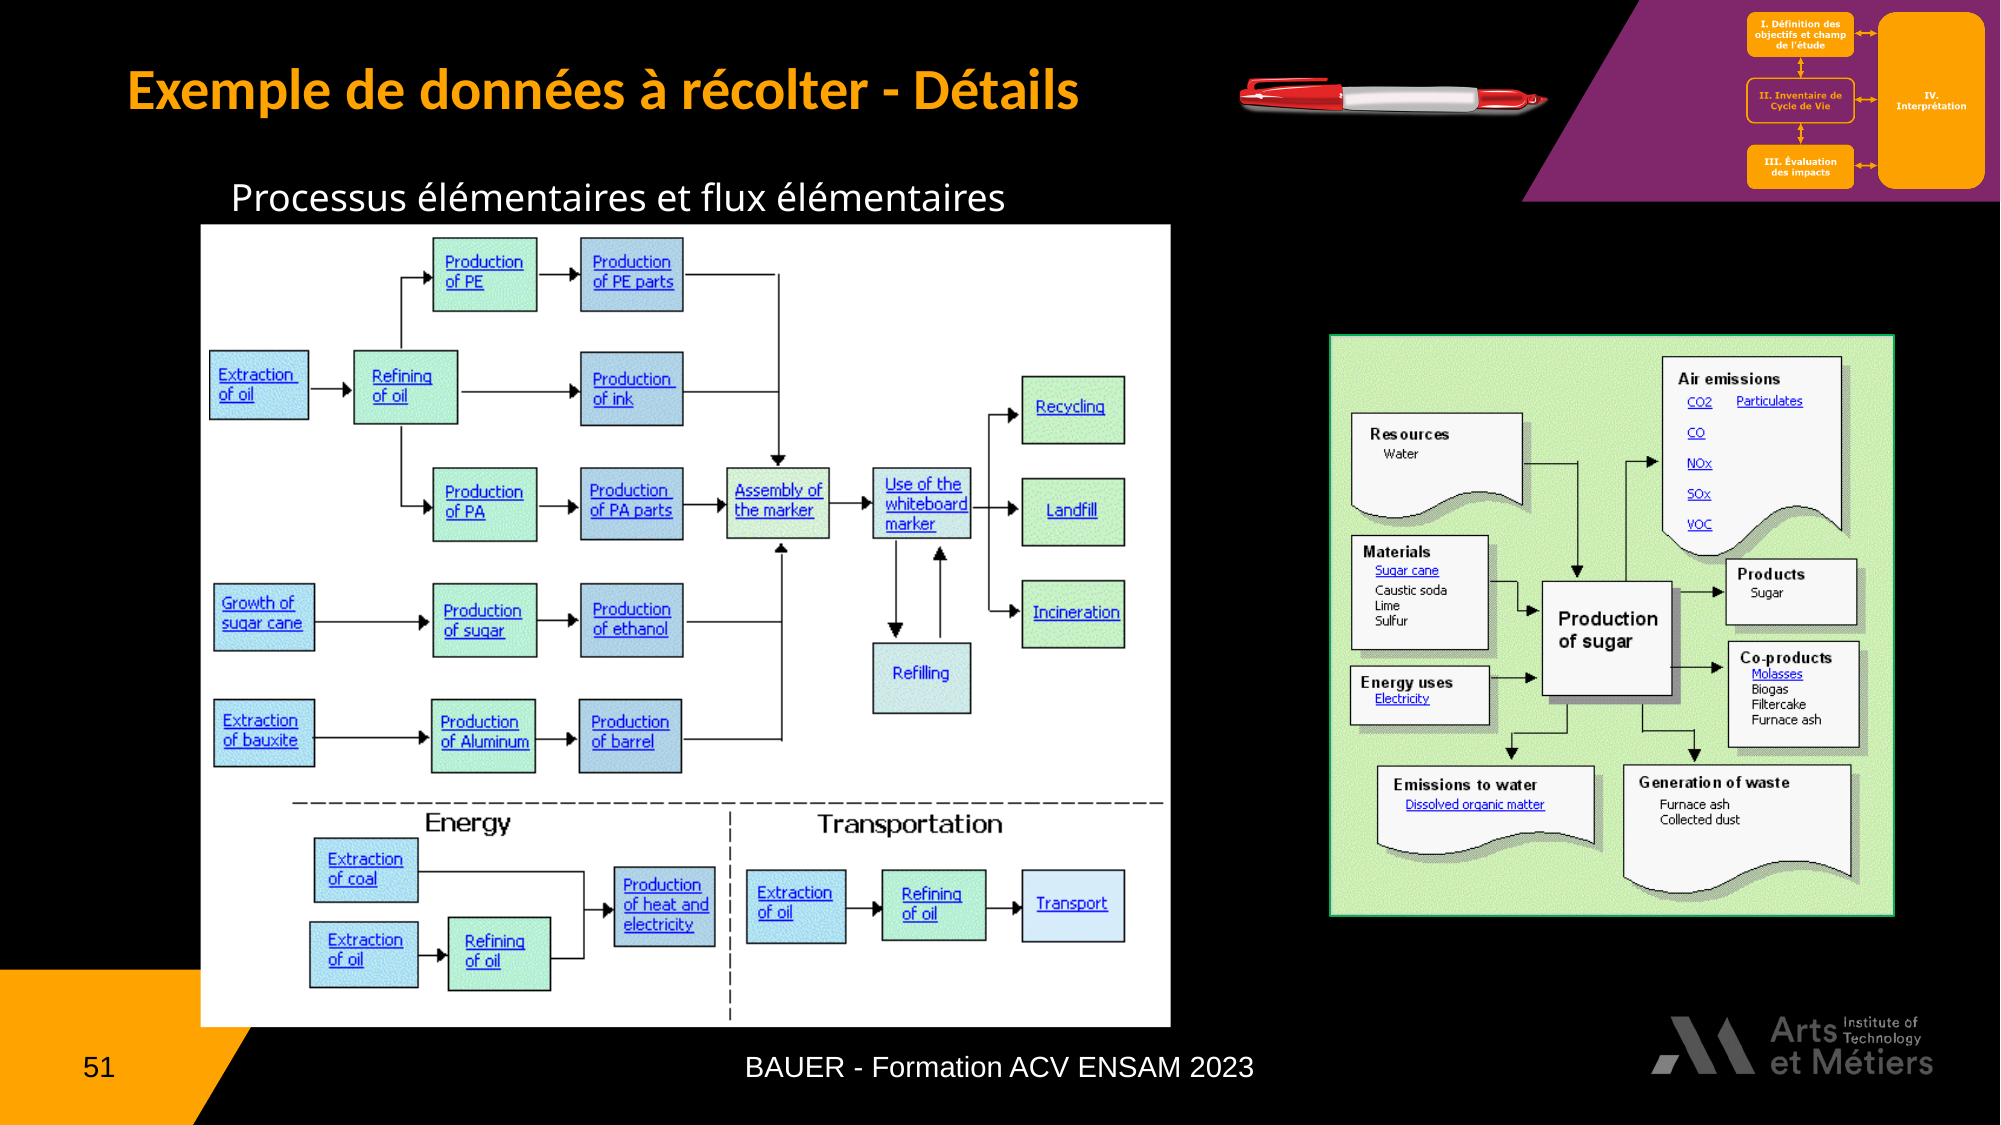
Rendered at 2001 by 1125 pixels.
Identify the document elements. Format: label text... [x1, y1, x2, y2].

text_box [200, 224, 1171, 1028]
picture [1631, 997, 1952, 1093]
picture [209, 236, 1165, 1022]
title Exemple de données à récolter - Détails [112, 51, 1252, 166]
picture [1746, 12, 1985, 189]
picture [1330, 335, 1894, 915]
picture [1216, 0, 1583, 284]
text_box Processus élémentaires et flux élémentaires [215, 167, 1112, 224]
